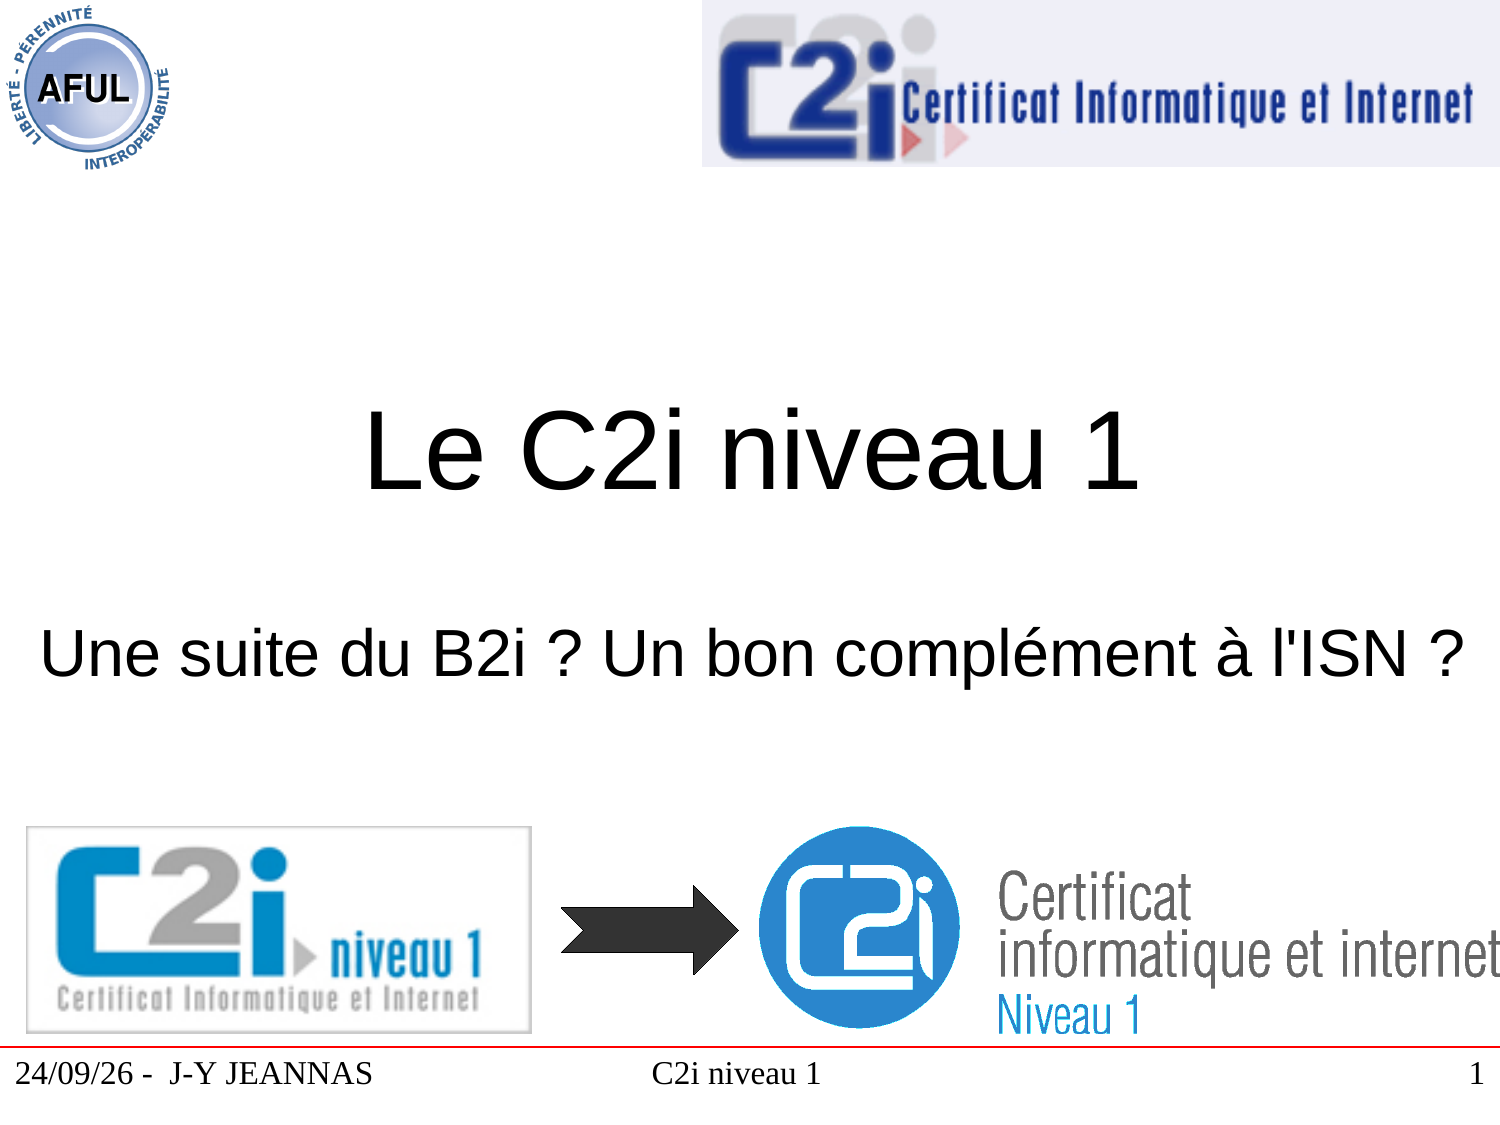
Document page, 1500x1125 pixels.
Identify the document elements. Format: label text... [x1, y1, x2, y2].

title Le C2i niveau 1 Une suite du B2i ? Un bon complément à l'ISN ? [29, 388, 1477, 691]
picture [759, 826, 1500, 1034]
text_box [561, 885, 739, 975]
picture [0, 0, 178, 178]
picture [26, 826, 532, 1034]
picture [702, 0, 1500, 167]
subtitle [265, 767, 1447, 1116]
